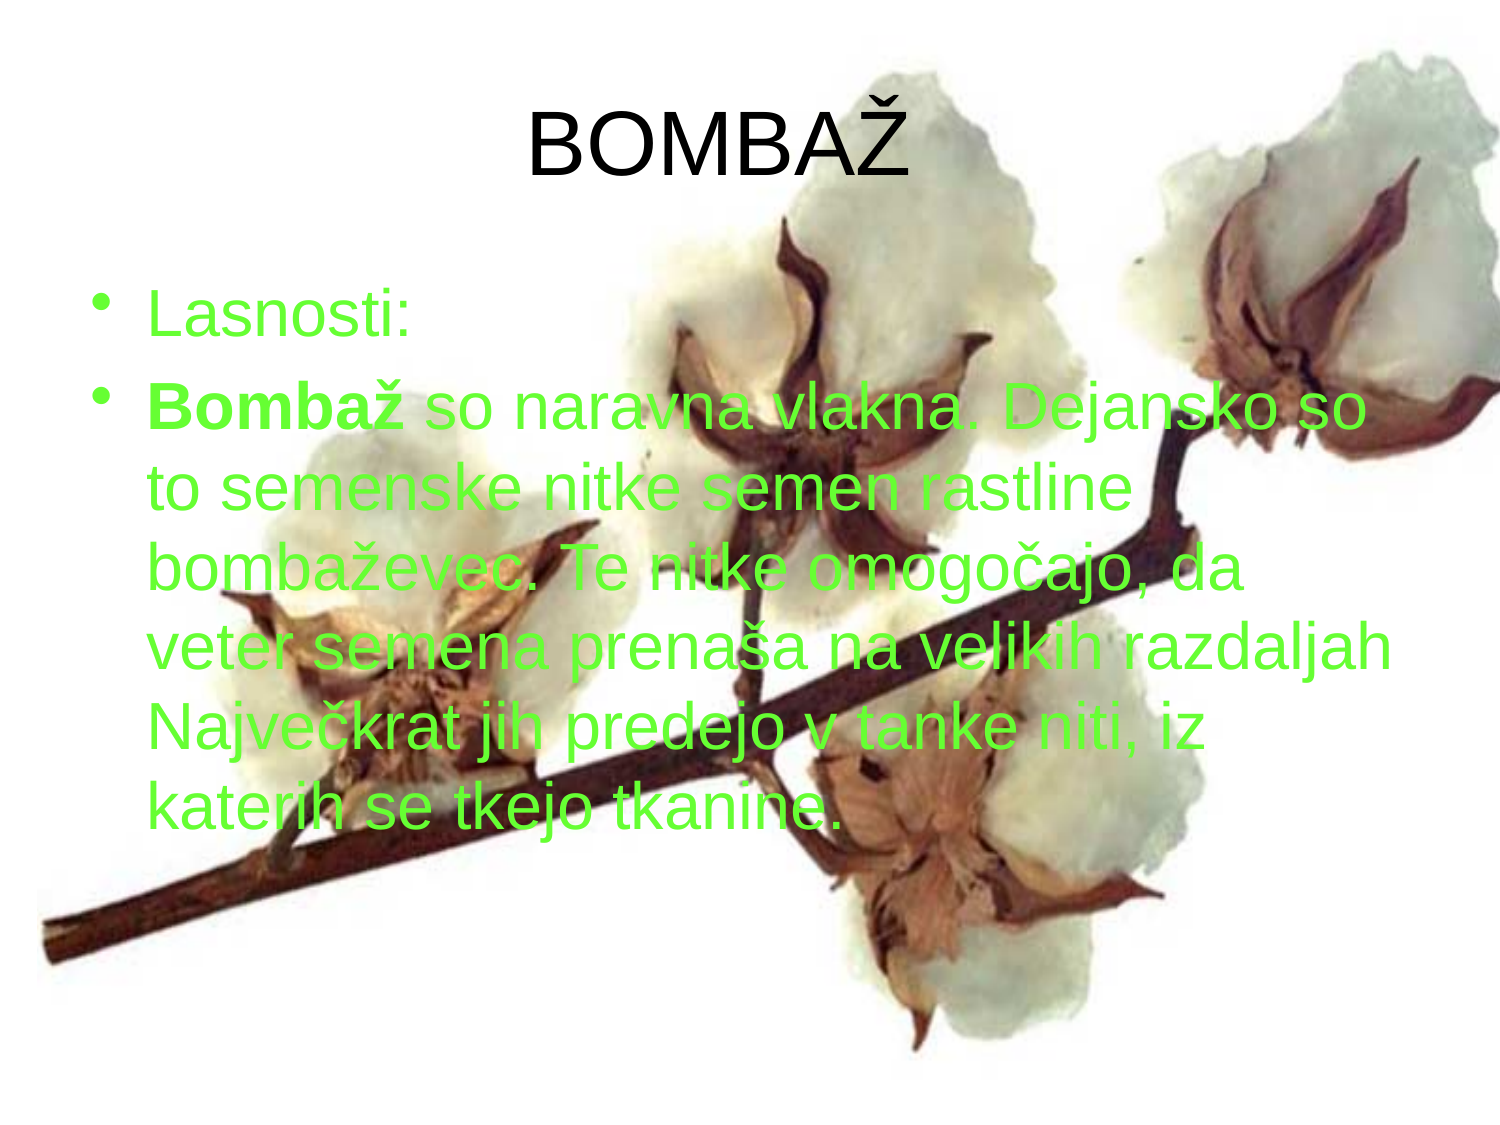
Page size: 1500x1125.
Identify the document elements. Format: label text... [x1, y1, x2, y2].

list Lasnosti: Bombaž so naravna vlakna. Dejansko so to semenske nitke semen rastline bombaževec. Te nitke omogočajo, da veter semena prenaša na velikih razdaljah Največkrat jih predejo v tanke niti, iz katerih se tkejo tkanine. [75, 262, 1425, 1005]
picture [37, 0, 1500, 1125]
title BOMBAŽ [75, 45, 1425, 233]
